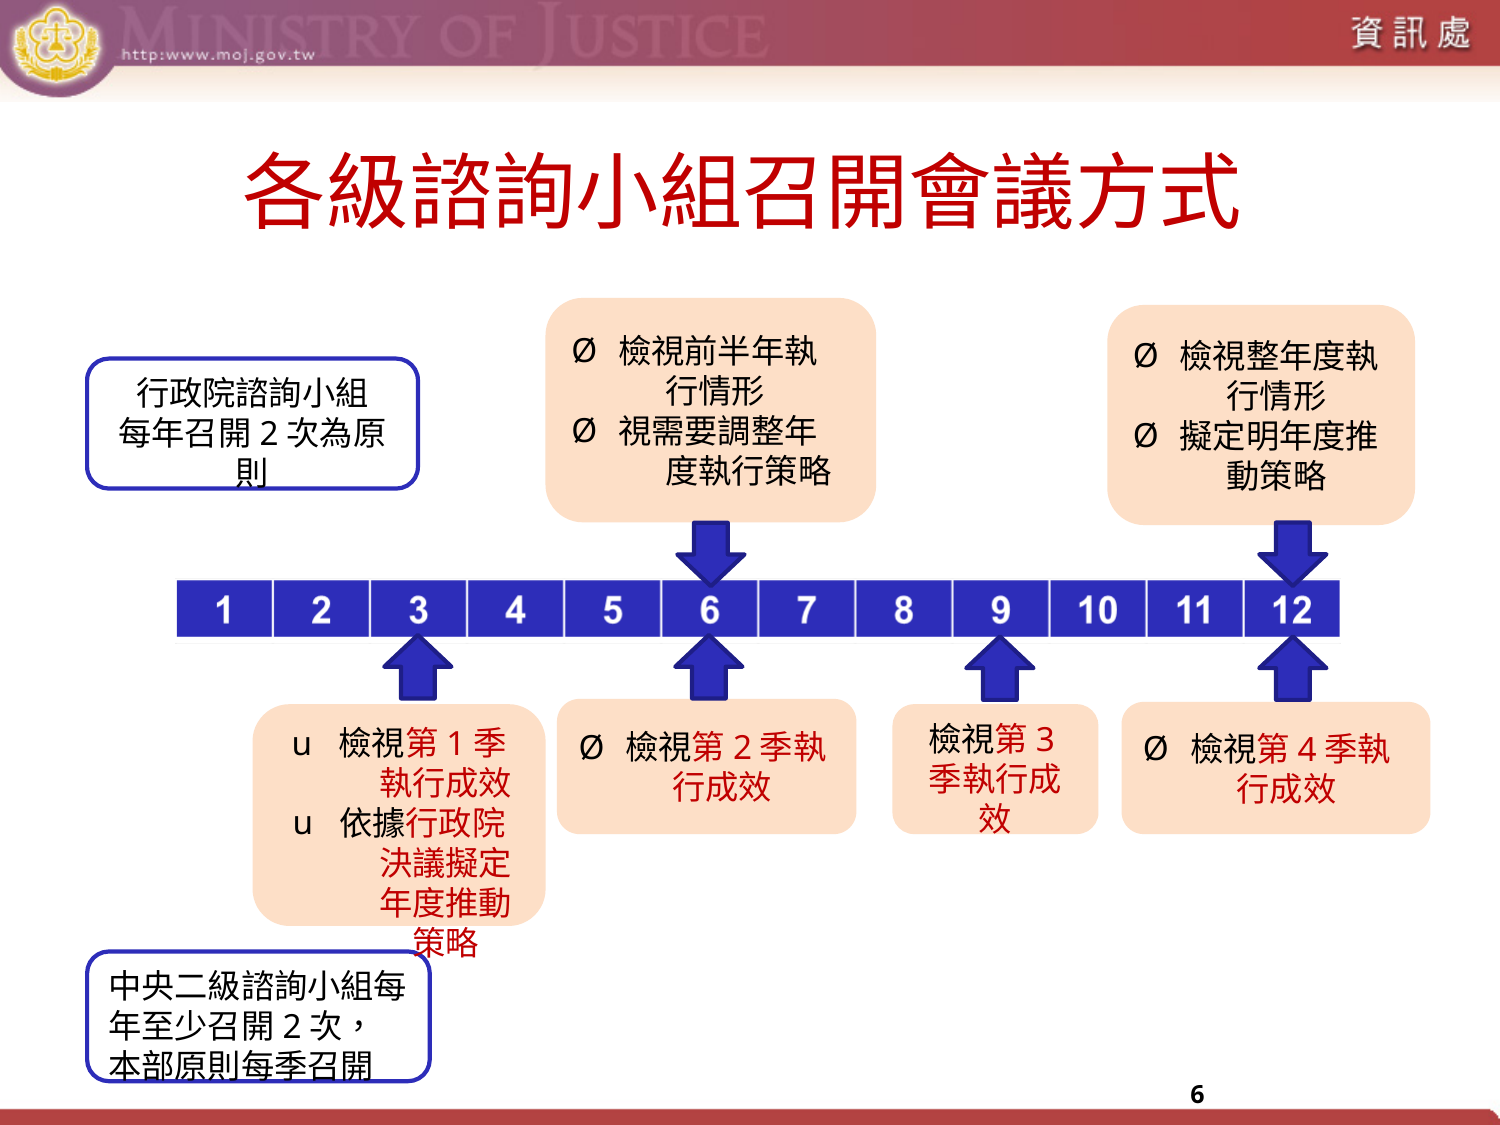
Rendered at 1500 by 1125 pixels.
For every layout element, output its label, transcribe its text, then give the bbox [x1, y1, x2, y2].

text_box [1259, 636, 1327, 700]
text_box [675, 634, 743, 699]
text_box 檢視前半年執行情形 視需要調整年度執行策略 [545, 297, 877, 523]
text_box 檢視第2季執行成效 [556, 698, 857, 835]
text_box [966, 636, 1034, 700]
text_box 檢視第1季執行成效 依據行政院決議擬定年度推動策略 [252, 704, 546, 926]
text_box 6 [1175, 1070, 1488, 1109]
picture [175, 575, 1341, 657]
text_box 檢視第4季執行成效 [1121, 701, 1431, 835]
text_box 行政院諮詢小組 每年召開2次為原則 [87, 358, 418, 489]
title 各級諮詢小組召開會議方式 [105, 113, 1381, 264]
text_box 檢視第3季執行成效 [892, 704, 1099, 835]
text_box [384, 634, 452, 699]
text_box 中央二級諮詢小組每年至少召開2次，本部原則每季召開 [87, 951, 430, 1082]
text_box [1259, 522, 1327, 587]
text_box [677, 522, 745, 587]
text_box 檢視整年度執行情形 擬定明年度推動策略 [1107, 304, 1416, 526]
